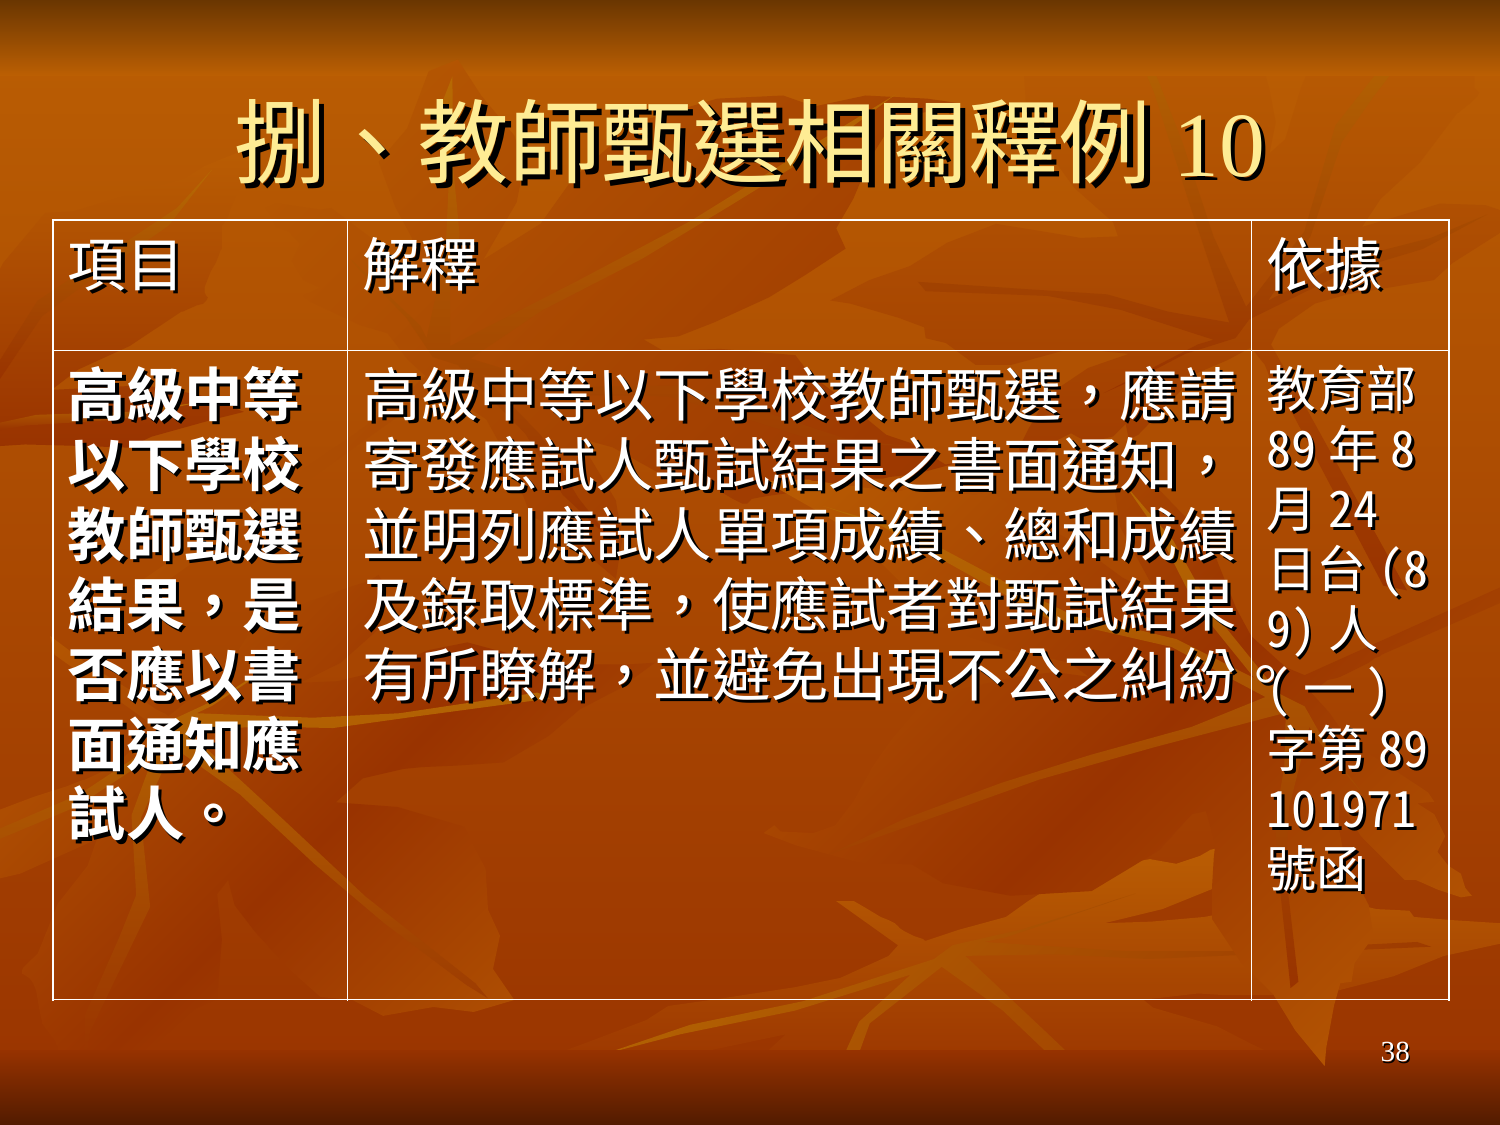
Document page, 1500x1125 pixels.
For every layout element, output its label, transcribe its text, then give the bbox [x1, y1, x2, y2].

table_cell 教育部89年8月24日台(89)人(一)字第89101971號函 [1252, 351, 1448, 999]
table_cell 高級中等以下學校教師甄選，應請寄發應試人甄試結果之書面通知，並明列應試人單項成績、總和成績及錄取標準，使應試者對甄試結果有所瞭解，並避免出現不公之糾紛。 [348, 351, 1251, 999]
table_header 解釋 [348, 221, 1251, 350]
table_header 項目 [54, 221, 347, 350]
table_header 依據 [1252, 221, 1448, 350]
title 捌、教師甄選相關釋例10 [75, 45, 1426, 219]
table_cell 高級中等以下學校教師甄選結果，是否應以書面通知應試人。 [54, 351, 347, 999]
